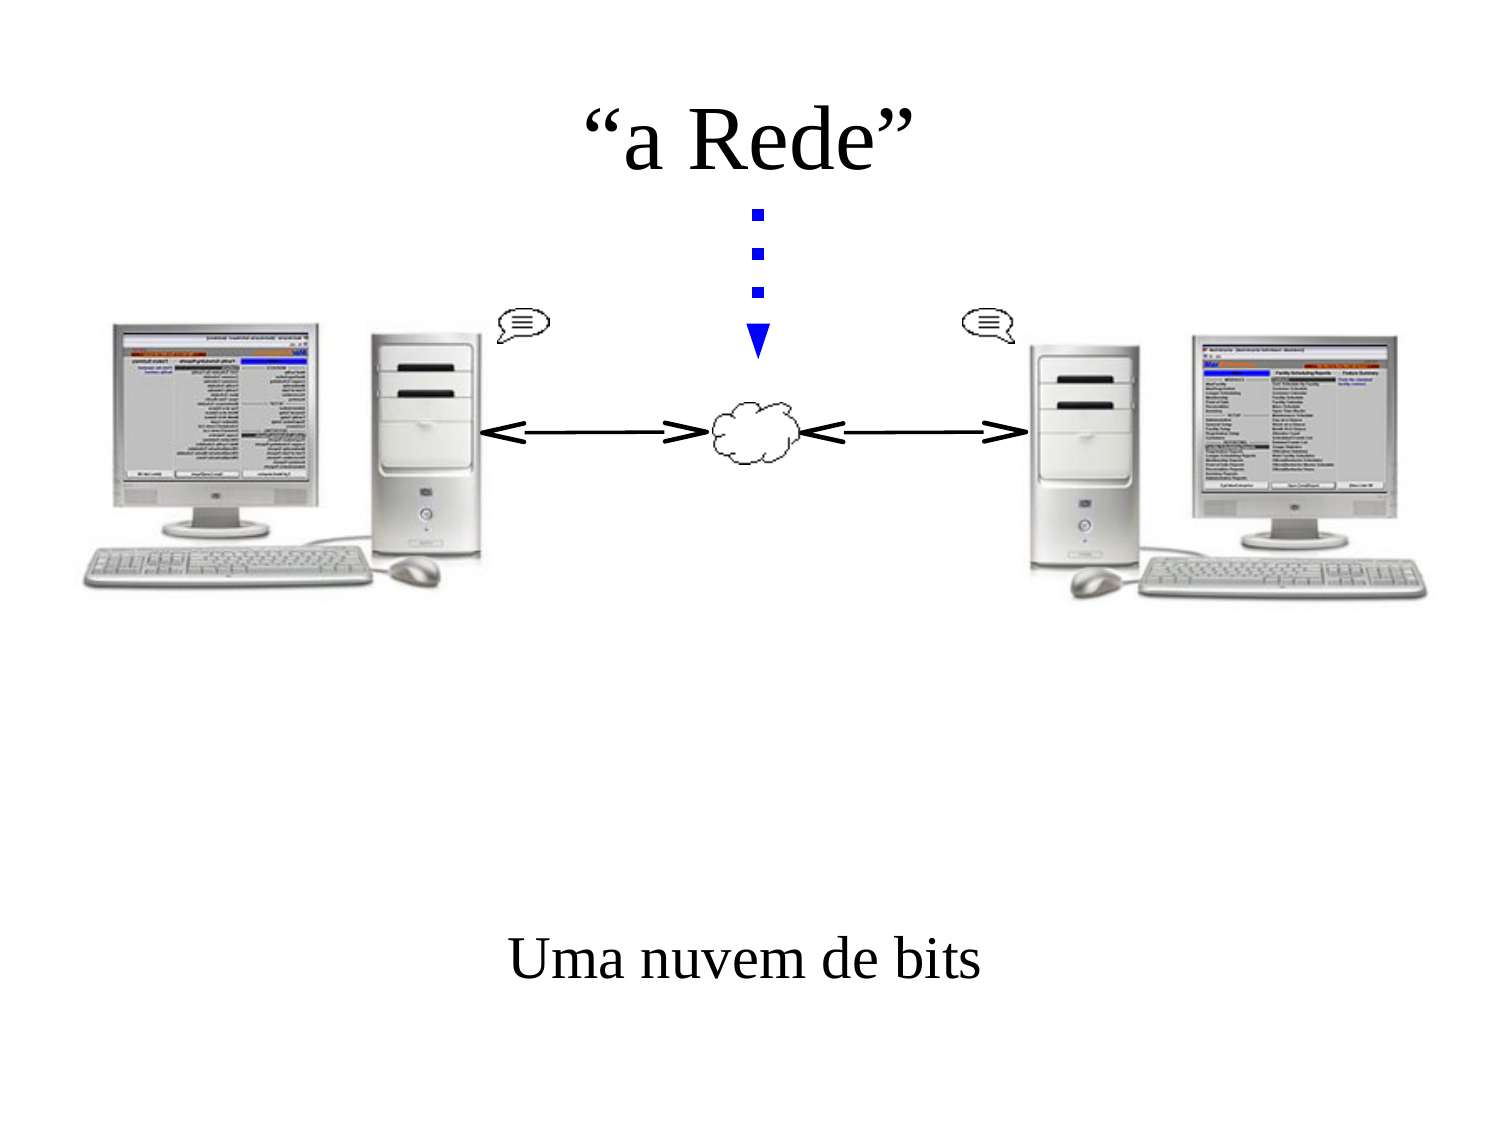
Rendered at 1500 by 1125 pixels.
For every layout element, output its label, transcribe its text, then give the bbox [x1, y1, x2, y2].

title “a Rede” [75, 44, 1425, 233]
picture [962, 308, 1015, 344]
picture [73, 308, 491, 603]
text_box Uma nuvem de bits O tráfego segue por onde é possível e mais fácil. [70, 924, 1421, 1061]
picture [1021, 320, 1438, 614]
picture [712, 402, 802, 465]
picture [497, 308, 550, 344]
